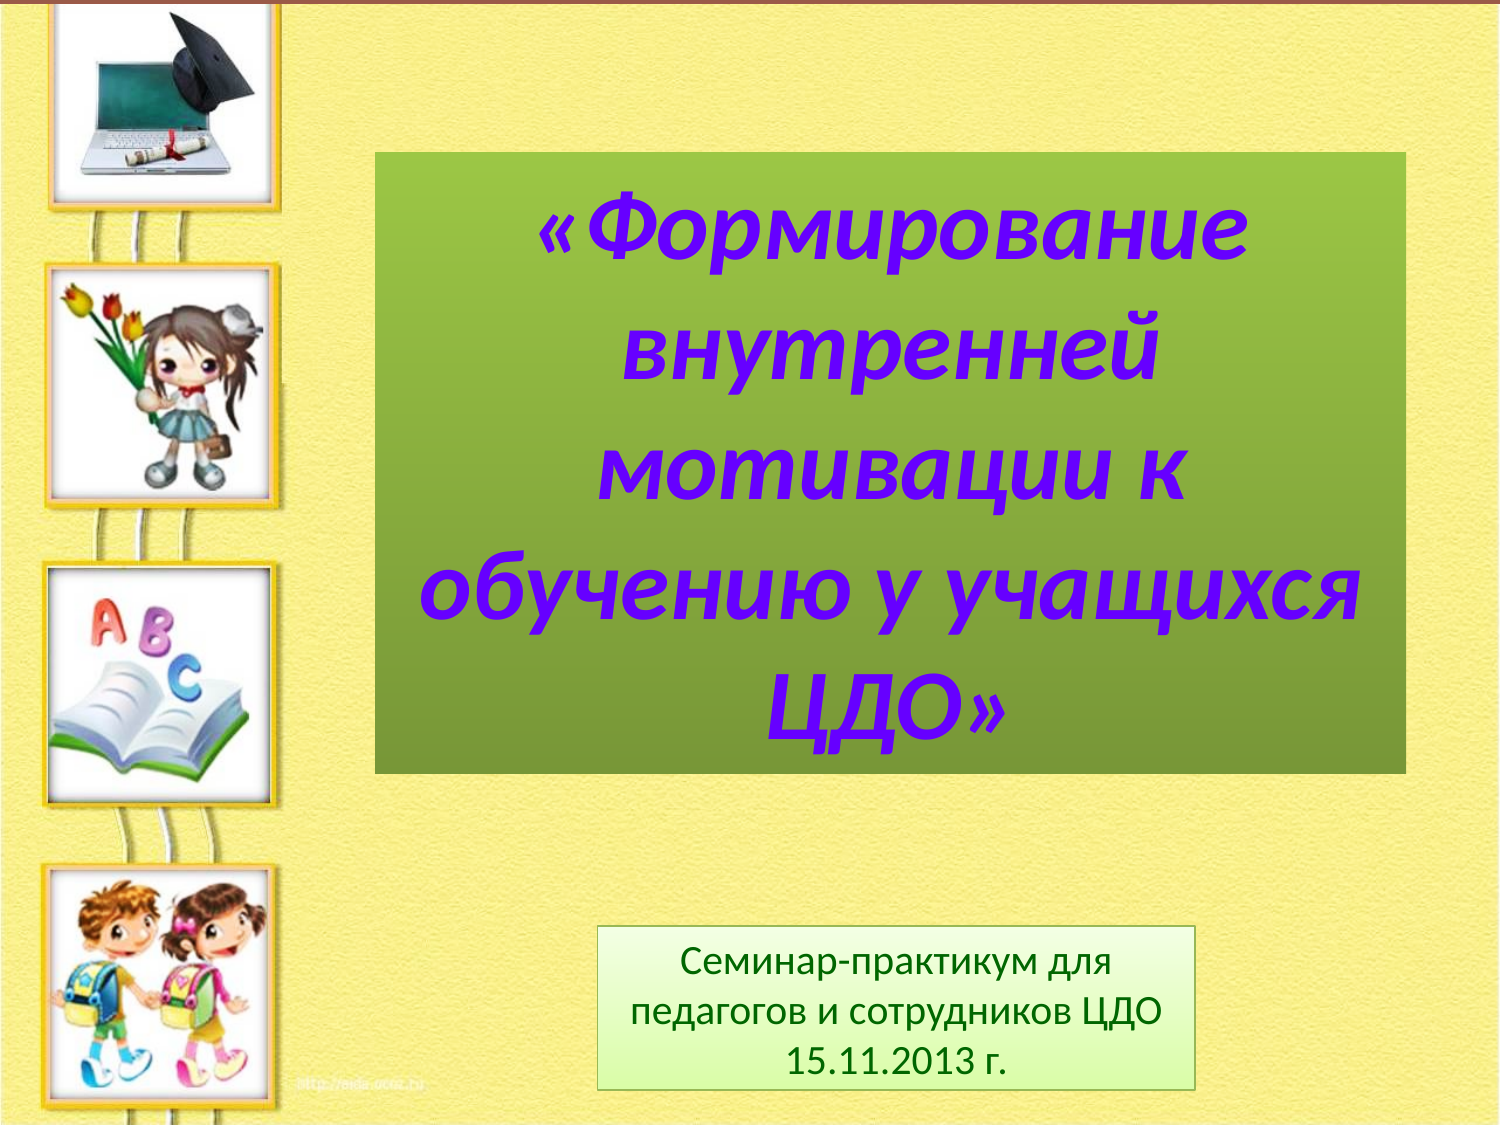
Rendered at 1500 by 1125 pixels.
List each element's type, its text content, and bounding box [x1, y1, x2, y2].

picture [0, 0, 1500, 1125]
text_box «Формирование внутренней мотивации к обучению у учащихся ЦДО» [375, 152, 1407, 774]
text_box Семинар-практикум для педагогов и сотрудников ЦДО 15.11.2013 г. [597, 925, 1196, 1090]
